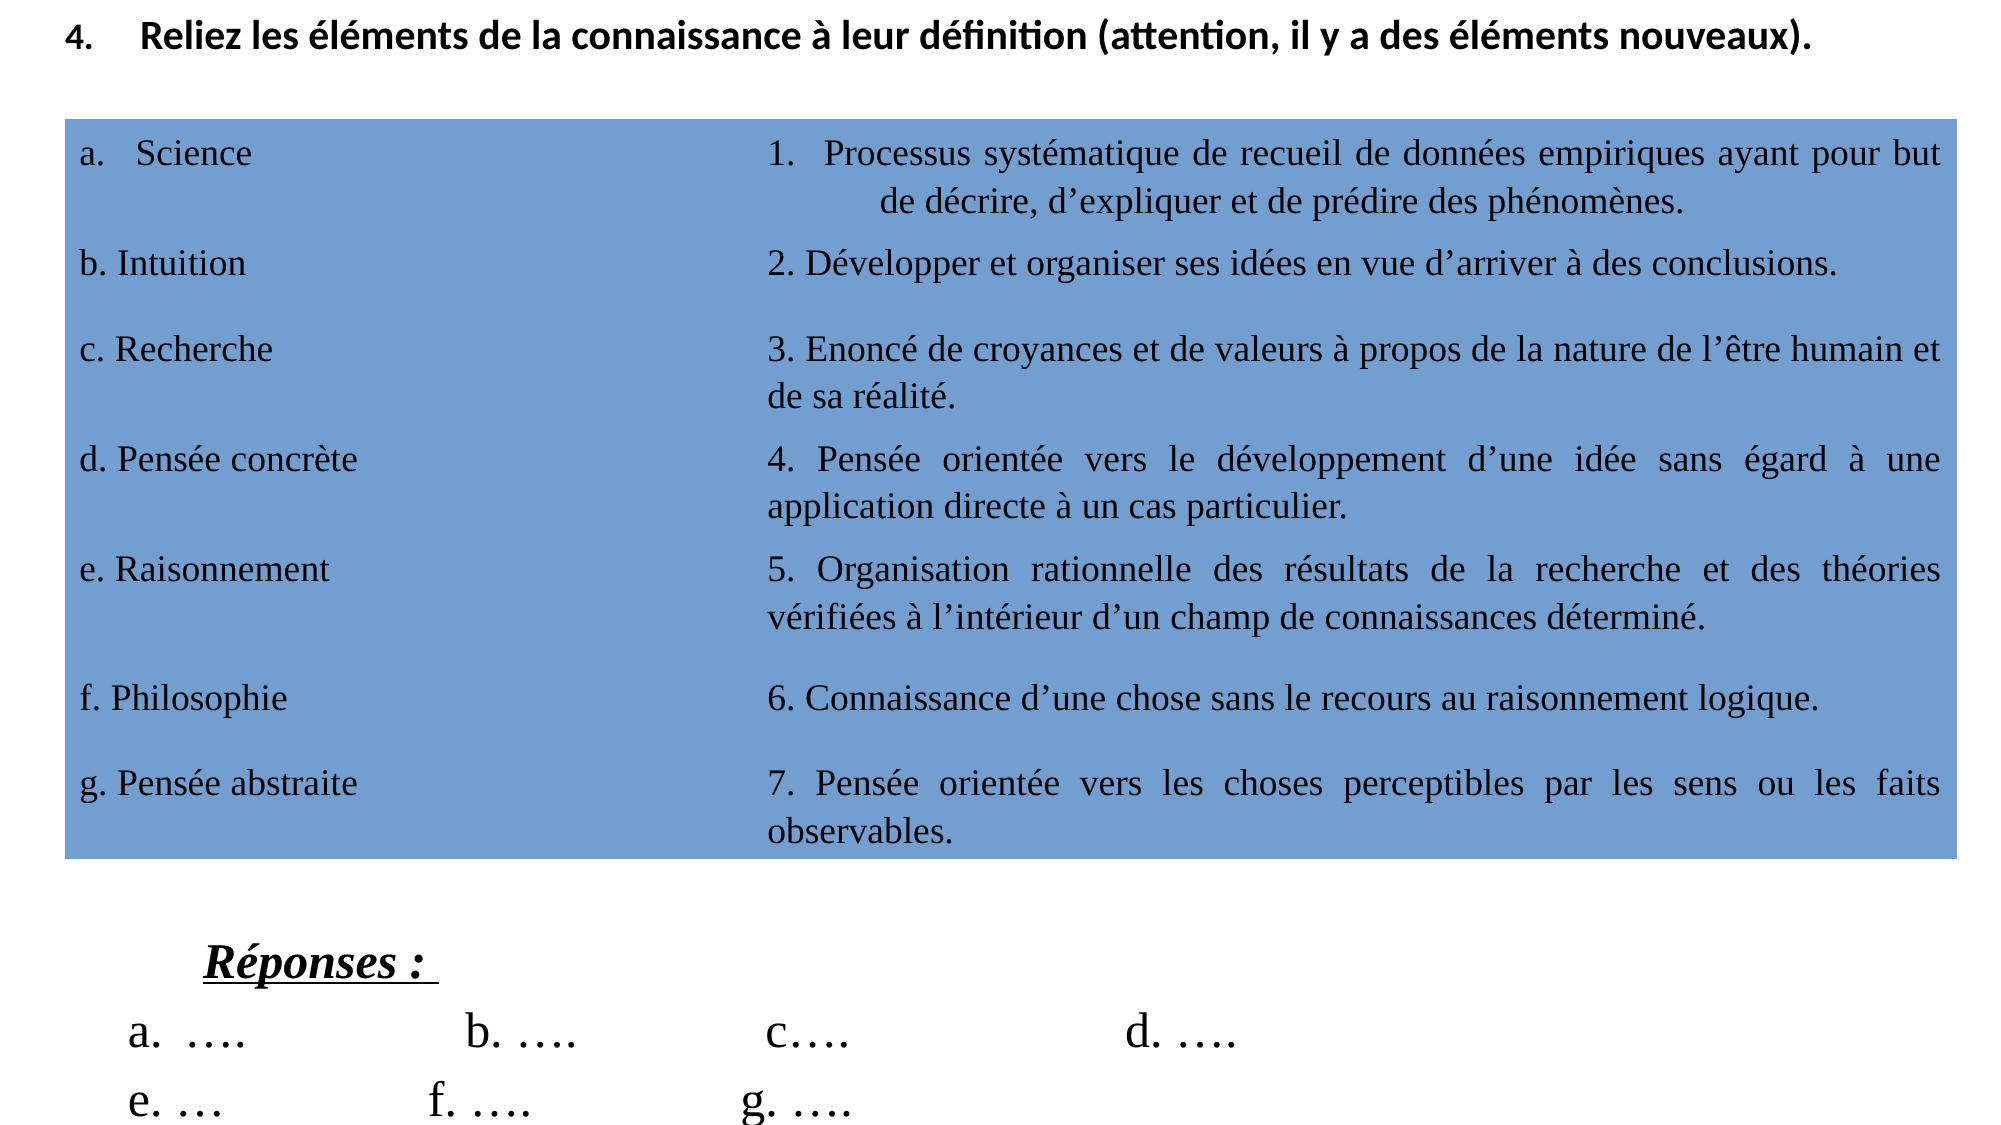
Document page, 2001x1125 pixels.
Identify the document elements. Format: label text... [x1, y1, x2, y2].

table_cell f. Philosophie [65, 664, 753, 749]
table_cell 3. Enoncé de croyances et de valeurs à propos de la nature de l’être humain et de sa réalité. [753, 314, 1957, 424]
table_cell 6. Connaissance d’une chose sans le recours au raisonnement logique. [753, 664, 1957, 749]
table_cell b. Intuition [65, 229, 753, 314]
text_box Réponses : …. b. …. c…. d. …. e. … f. …. g. …. [113, 912, 1861, 1125]
table_cell 7. Pensée orientée vers les choses perceptibles par les sens ou les faits observables. [753, 749, 1957, 859]
table_cell g. Pensée abstraite [65, 749, 753, 859]
table_cell d. Pensée concrète [65, 424, 753, 534]
table_cell 2. Développer et organiser ses idées en vue d’arriver à des conclusions. [753, 229, 1957, 314]
table_cell e. Raisonnement [65, 534, 753, 664]
table_cell c. Recherche [65, 314, 753, 424]
table_header Processus systématique de recueil de données empiriques ayant pour but de décrire, d’expliquer et de prédire des phénomènes. [753, 119, 1957, 229]
text_box 4. Reliez les éléments de la connaissance à leur définition (attention, il y a des éléments nouveaux). [50, 0, 1861, 65]
table_cell 5. Organisation rationnelle des résultats de la recherche et des théories vérifiées à l’intérieur d’un champ de connaissances déterminé. [753, 534, 1957, 664]
table_cell 4. Pensée orientée vers le développement d’une idée sans égard à une application directe à un cas particulier. [753, 424, 1957, 534]
table_header Science [65, 119, 753, 229]
